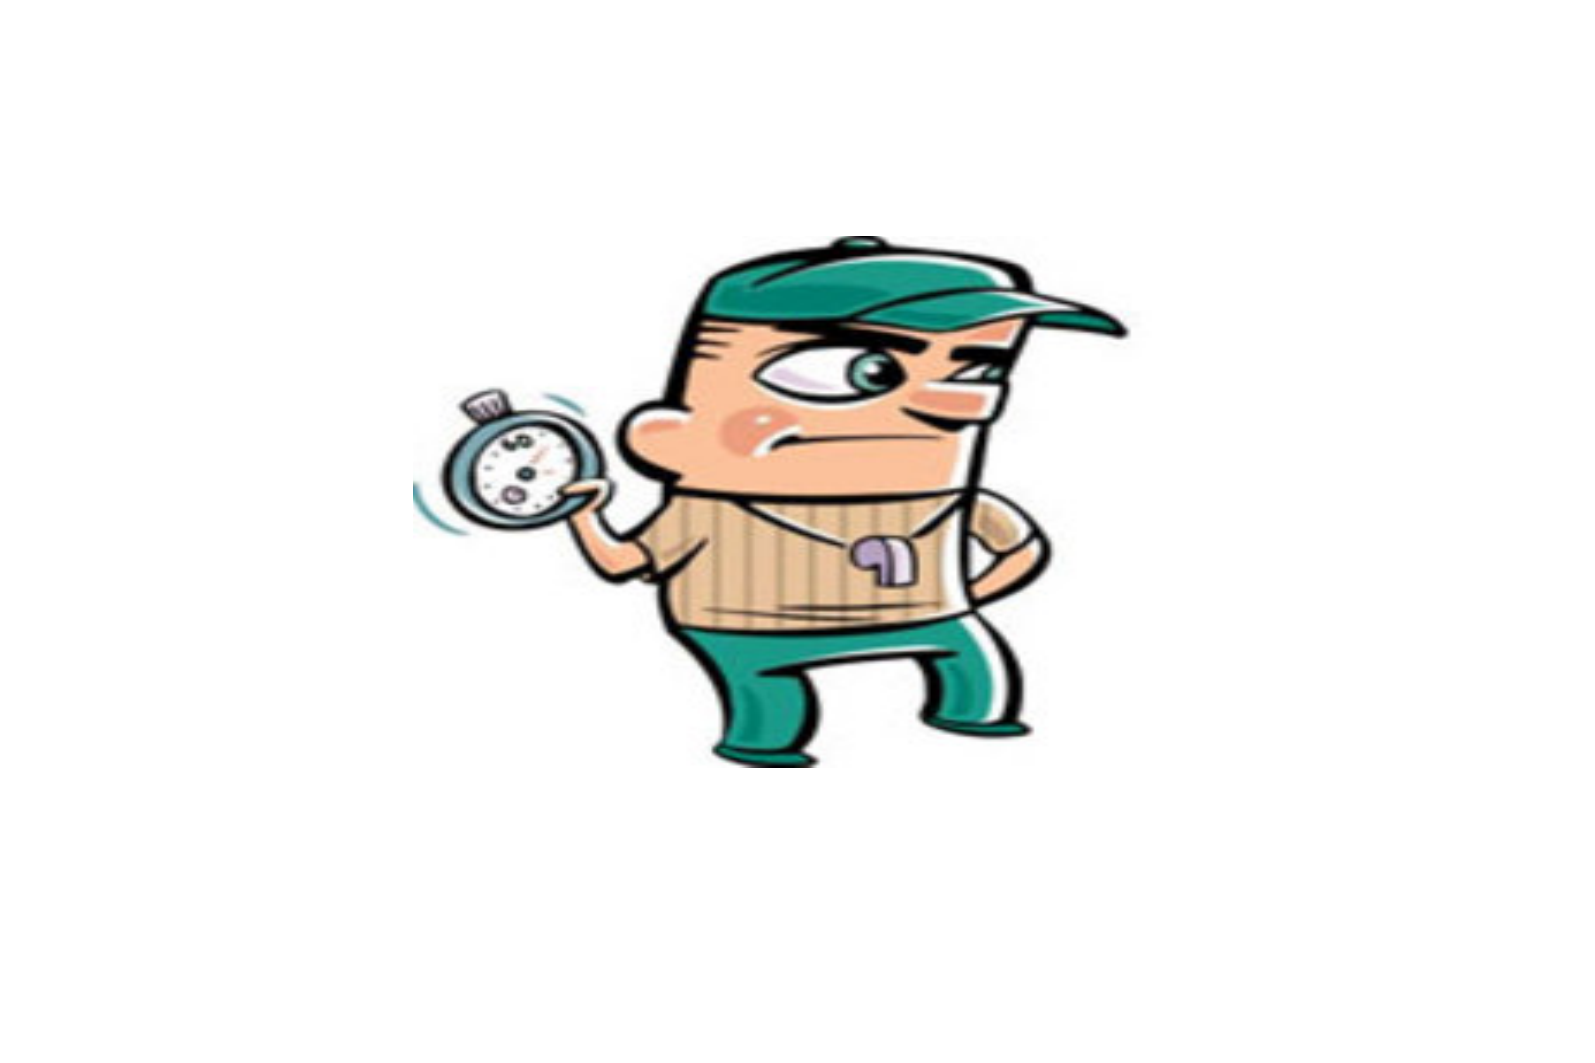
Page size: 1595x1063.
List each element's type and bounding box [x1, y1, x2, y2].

picture [413, 236, 1152, 768]
